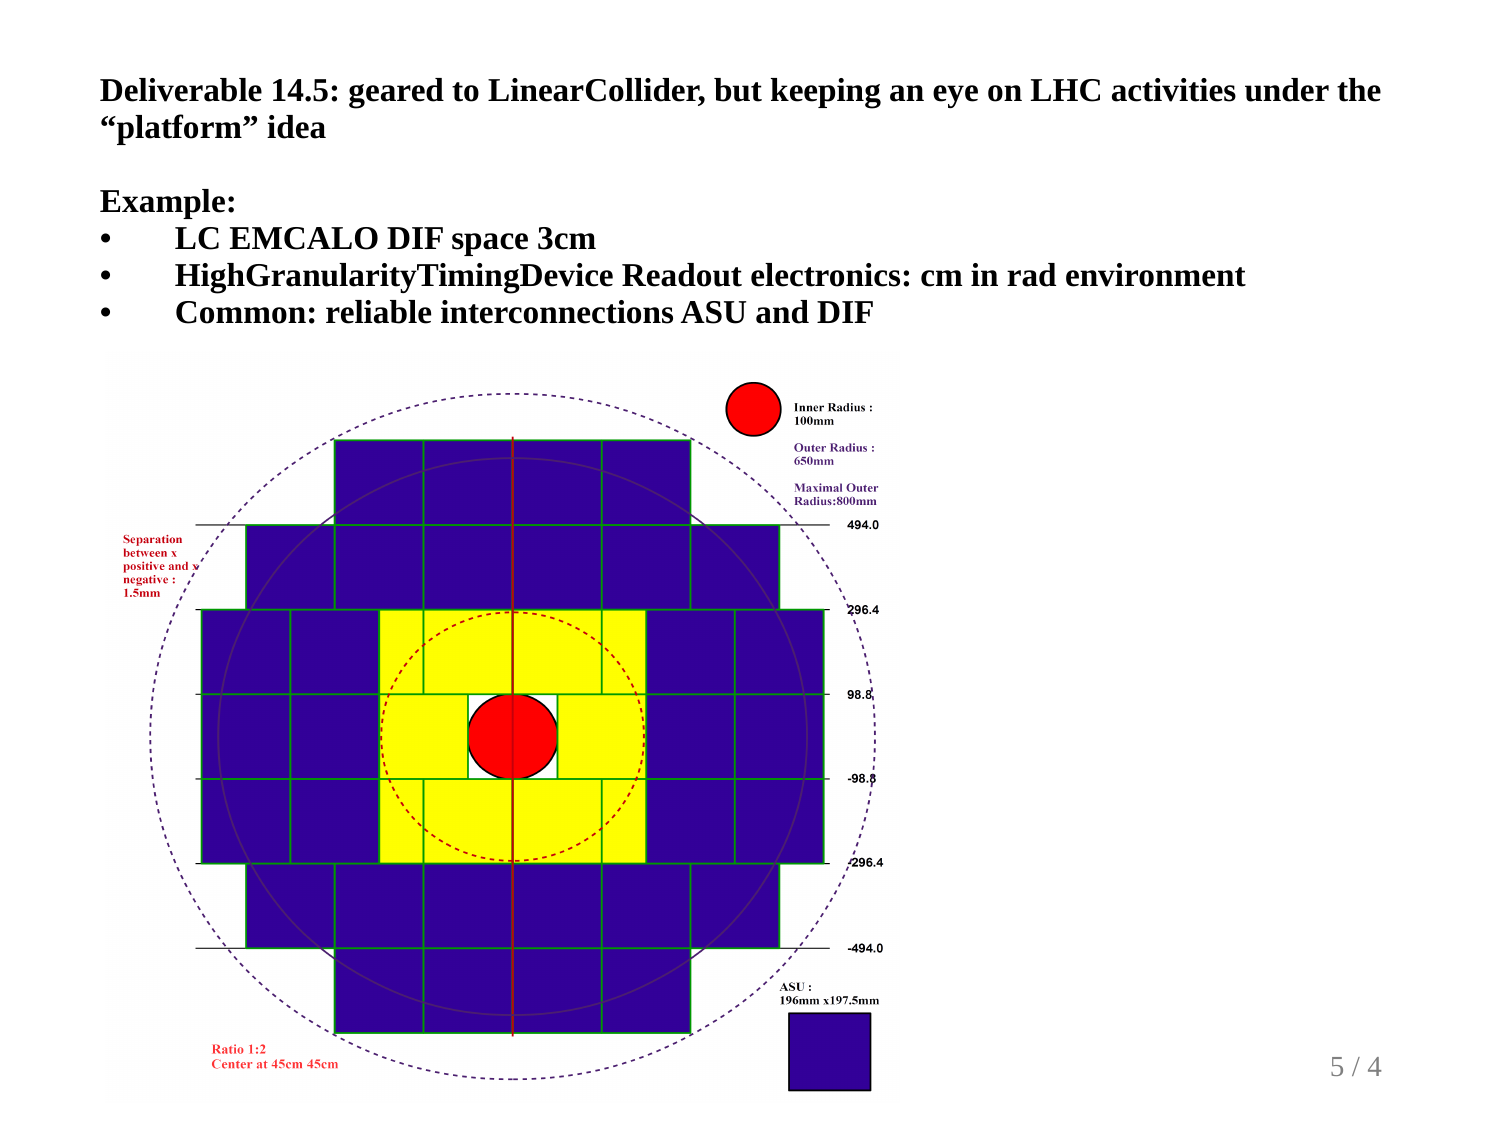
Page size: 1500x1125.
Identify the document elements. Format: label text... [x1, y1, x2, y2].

picture [105, 351, 900, 1103]
text_box Deliverable 14.5: geared to LinearCollider, but keeping an eye on LHC activities under the “platform” idea Example: • LC EMCALO DIF space 3cm • HighGranularityTimingDevice Readout electronics: cm in rad environment • Common: reliable interconnections ASU and DIF [85, 64, 1408, 345]
